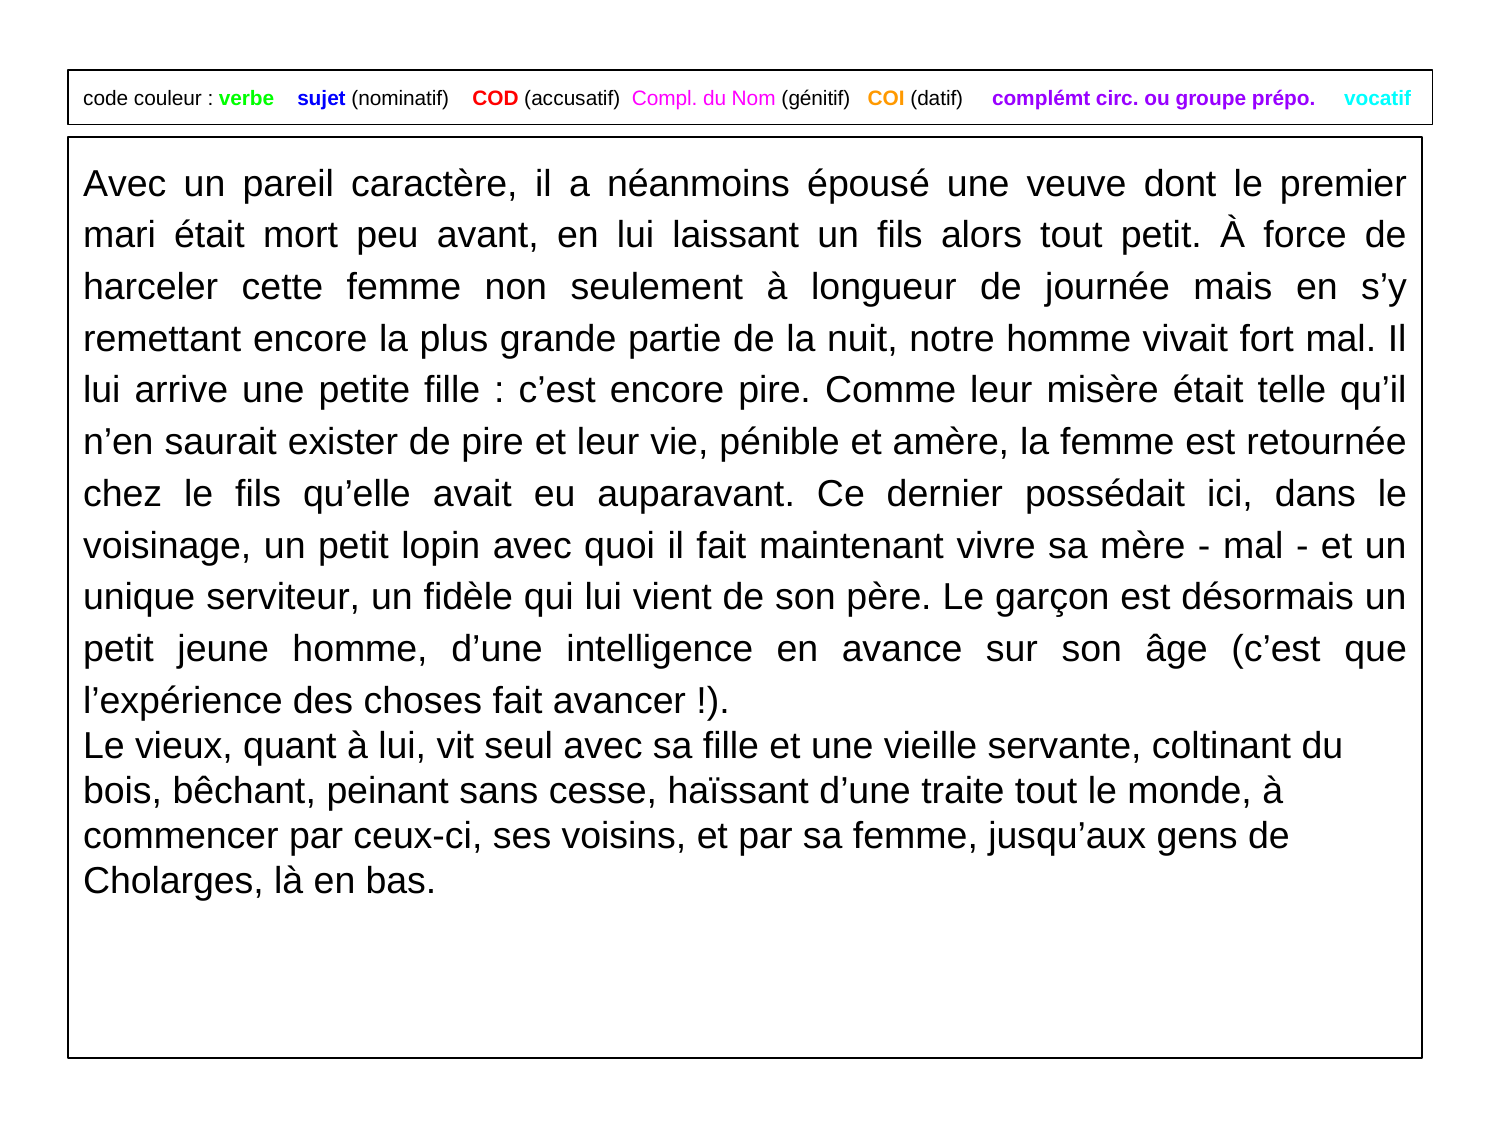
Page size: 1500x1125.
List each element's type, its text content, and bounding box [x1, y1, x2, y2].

text_box Avec un pareil caractère, il a néanmoins épousé une veuve dont le premier mari était mort peu avant, en lui laissant un fils alors tout petit. À force de harceler cette femme non seulement à longueur de journée mais en s’y remettant encore la plus grande partie de la nuit, notre homme vivait fort mal. Il lui arrive une petite fille : c’est encore pire. Comme leur misère était telle qu’il n’en saurait exister de pire et leur vie, pénible et amère, la femme est retournée chez le fils qu’elle avait eu auparavant. Ce dernier possédait ici, dans le voisinage, un petit lopin avec quoi il fait maintenant vivre sa mère - mal - et un unique serviteur, un fidèle qui lui vient de son père. Le garçon est désormais un petit jeune homme, d’une intelligence en avance sur son âge (c’est que l’expérience des choses fait avancer !). Le vieux, quant à lui, vit seul avec sa fille et une vieille servante, coltinant du bois, bêchant, peinant sans cesse, haïssant d’une traite tout le monde, à commencer par ceux-ci, ses voisins, et par sa femme, jusqu’aux gens de Cholarges, là en bas. [68, 136, 1422, 1058]
text_box code couleur : verbe sujet (nominatif) COD (accusatif) Compl. du Nom (génitif) COI (datif) complémt circ. ou groupe prépo. vocatif [68, 70, 1433, 125]
